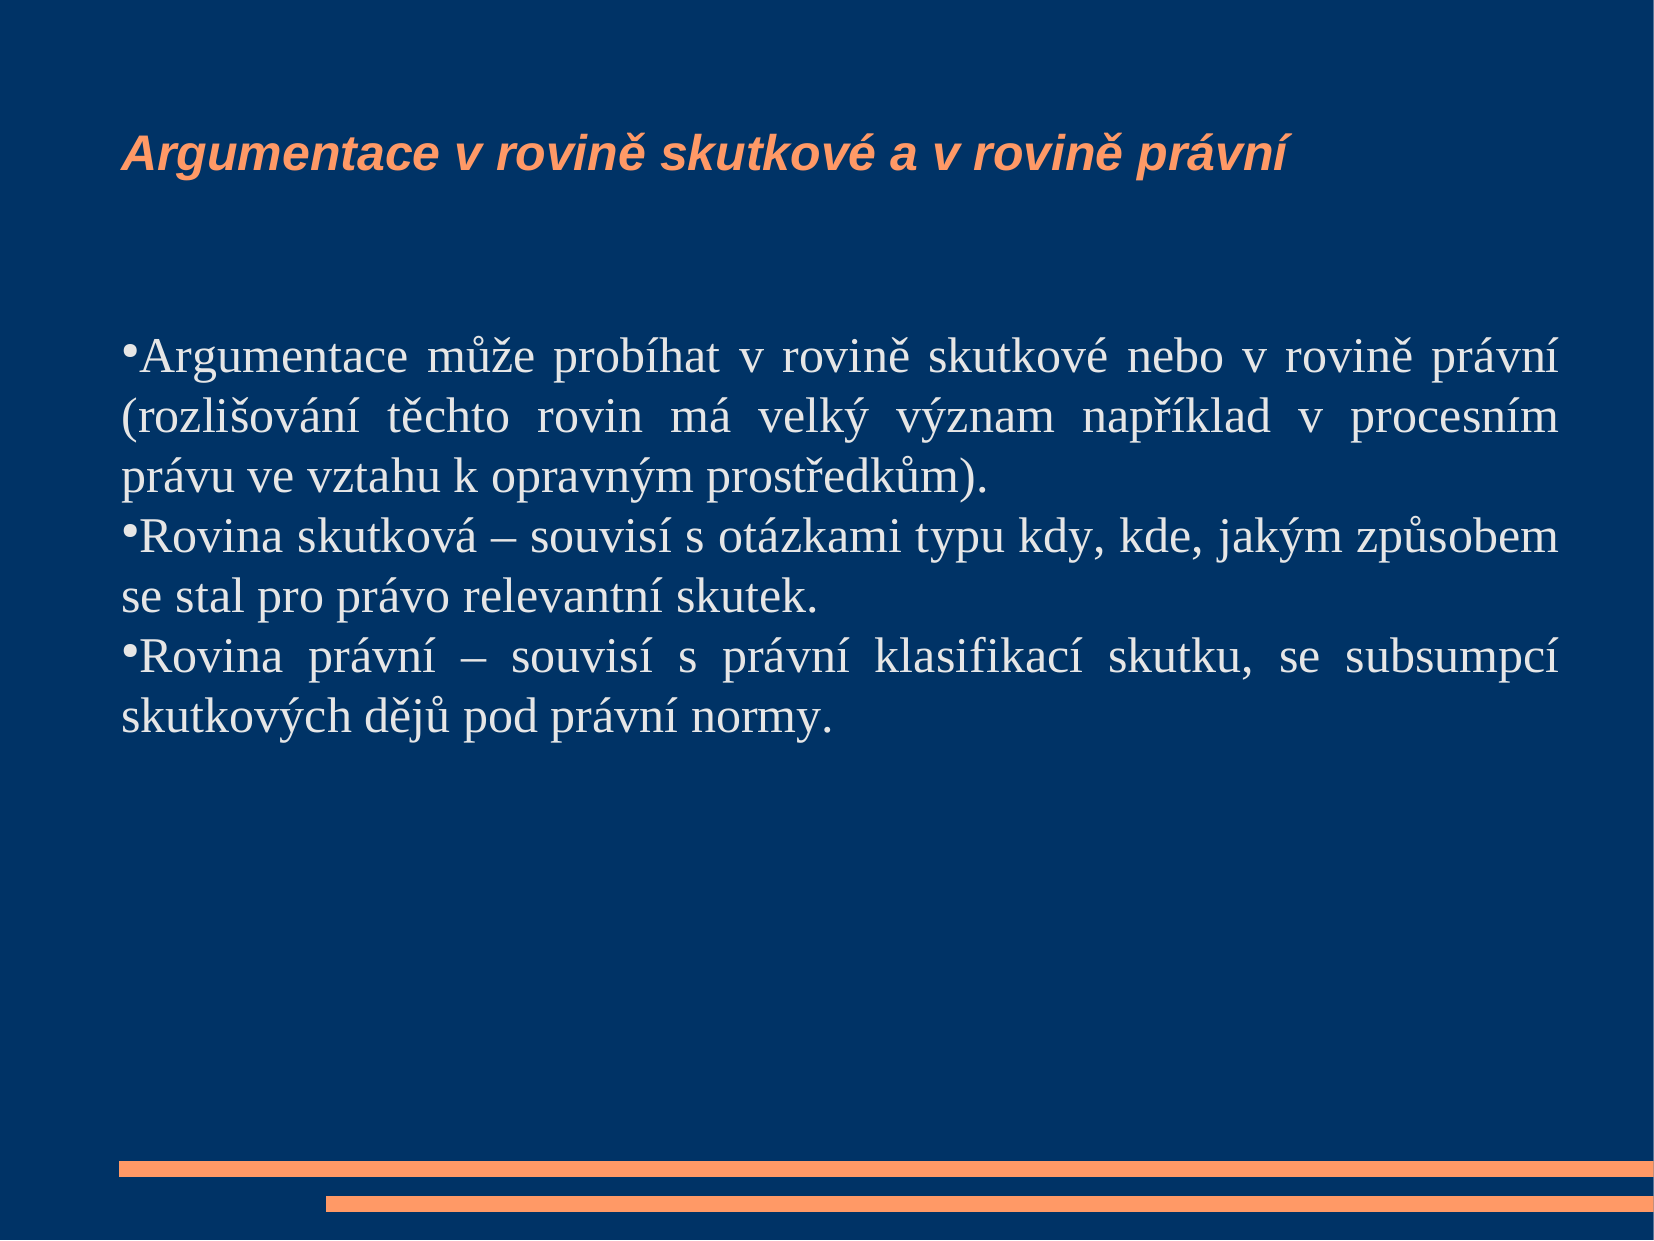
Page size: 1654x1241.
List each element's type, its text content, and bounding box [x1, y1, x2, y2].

title Argumentace v rovině skutkové a v rovině právní [121, 46, 1534, 254]
list Argumentace může probíhat v rovině skutkové nebo v rovině právní (rozlišování těchto rovin má velký význam například v procesním právu ve vztahu k opravným prostředkům). Rovina skutková – souvisí s otázkami typu kdy, kde, jakým způsobem se stal pro právo relevantní skutek. Rovina právní – souvisí s právní klasifikací skutku, se subsumpcí skutkových dějů pod právní normy. [121, 322, 1561, 1132]
